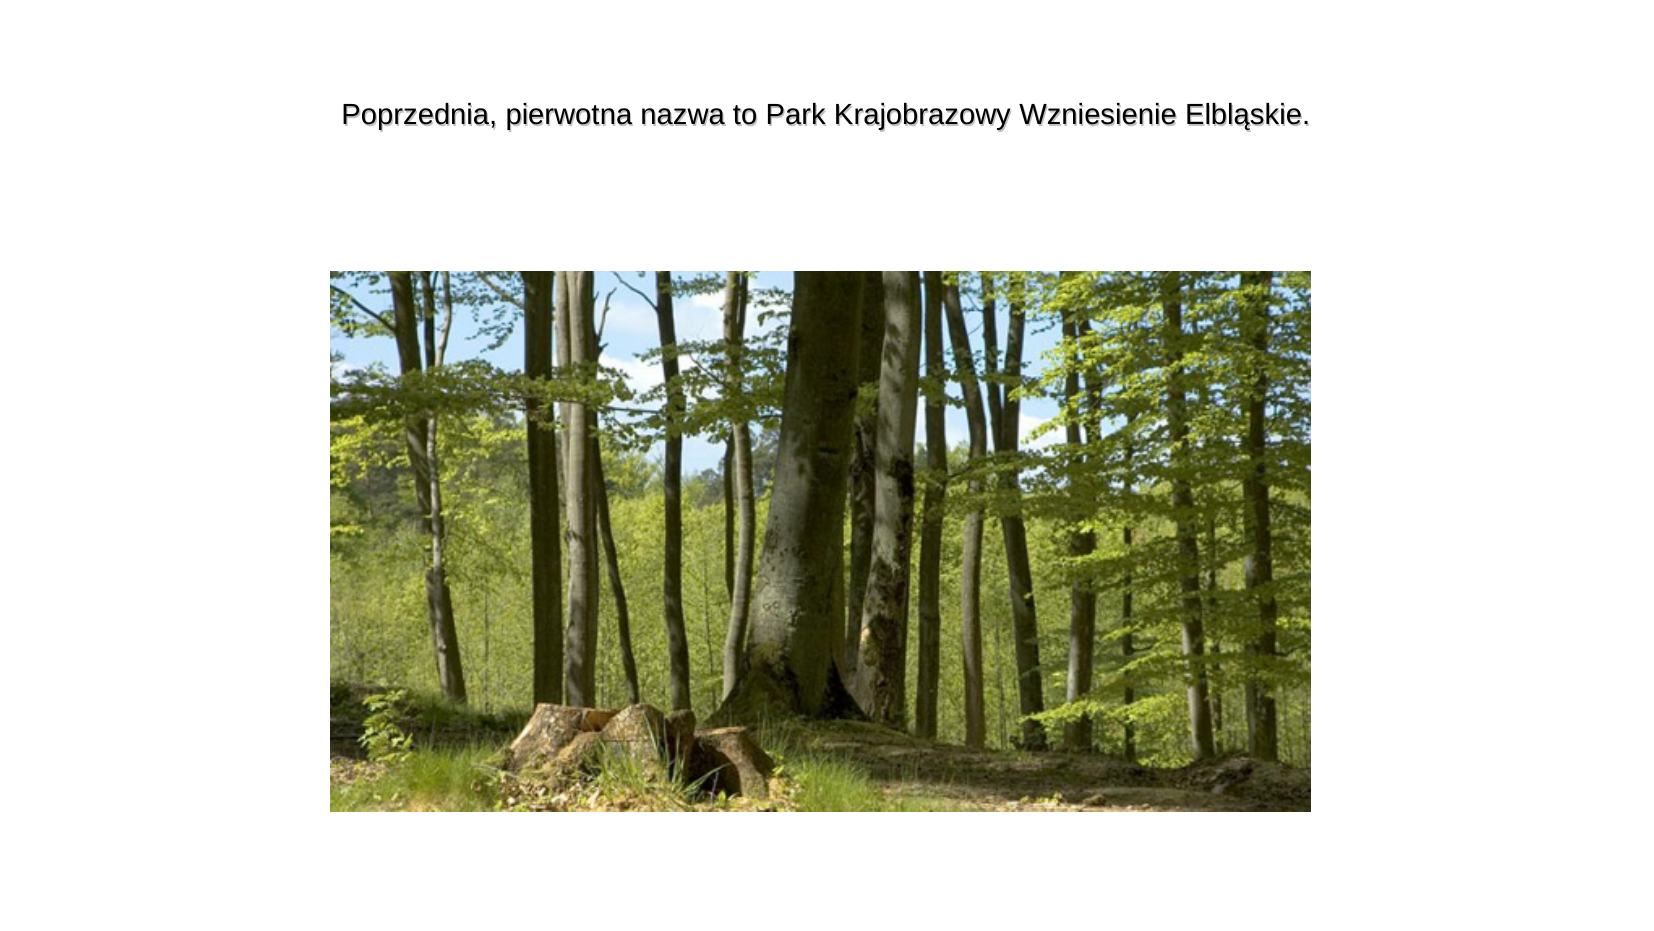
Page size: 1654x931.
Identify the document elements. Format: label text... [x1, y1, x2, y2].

title Poprzednia, pierwotna nazwa to Park Krajobrazowy Wzniesienie Elbląskie. [82, 37, 1571, 193]
picture [330, 271, 1311, 812]
